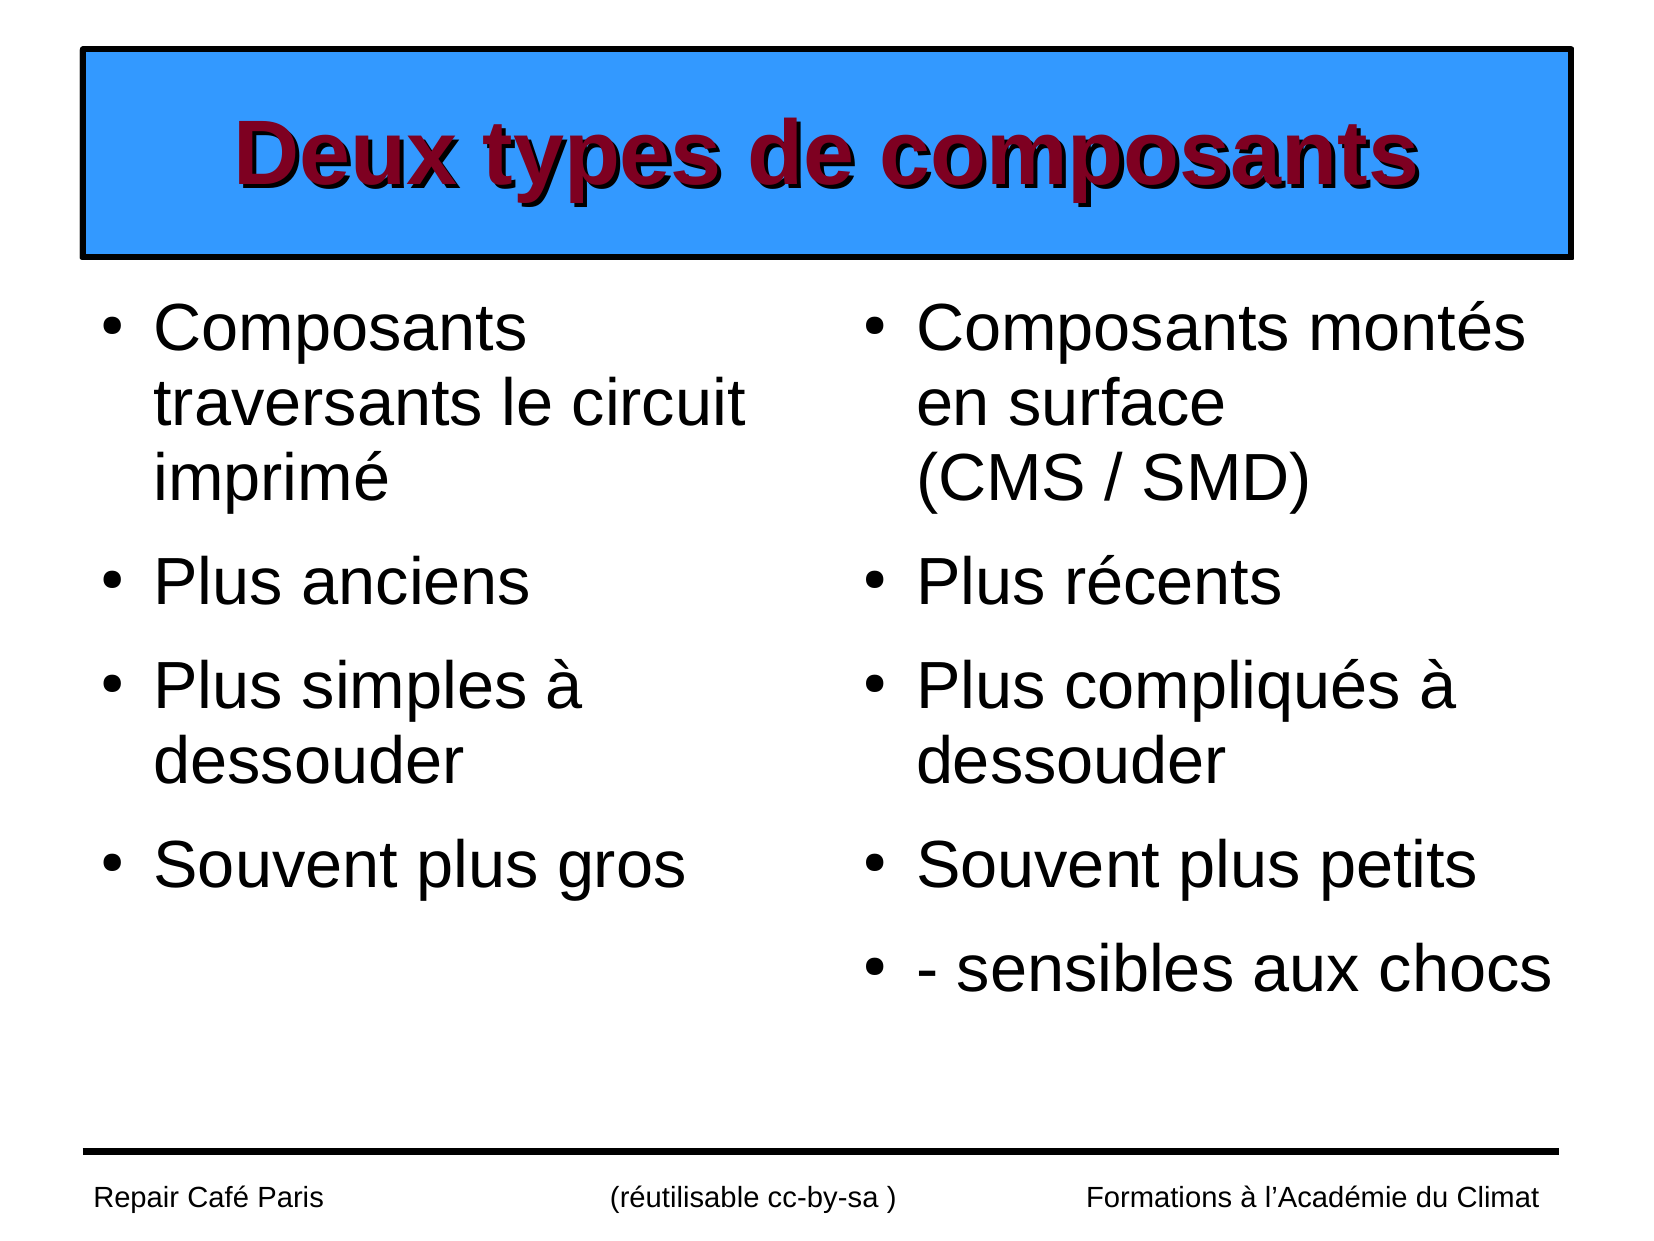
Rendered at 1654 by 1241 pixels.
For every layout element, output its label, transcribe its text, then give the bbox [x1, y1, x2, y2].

list Composants montés en surface (CMS / SMD) Plus récents Plus compliqués à dessouder Souvent plus petits - sensibles aux chocs [845, 290, 1572, 1010]
title Deux types de composants [82, 49, 1571, 257]
list Composants traversants le circuit imprimé Plus anciens Plus simples à dessouder Souvent plus gros [82, 290, 809, 1010]
